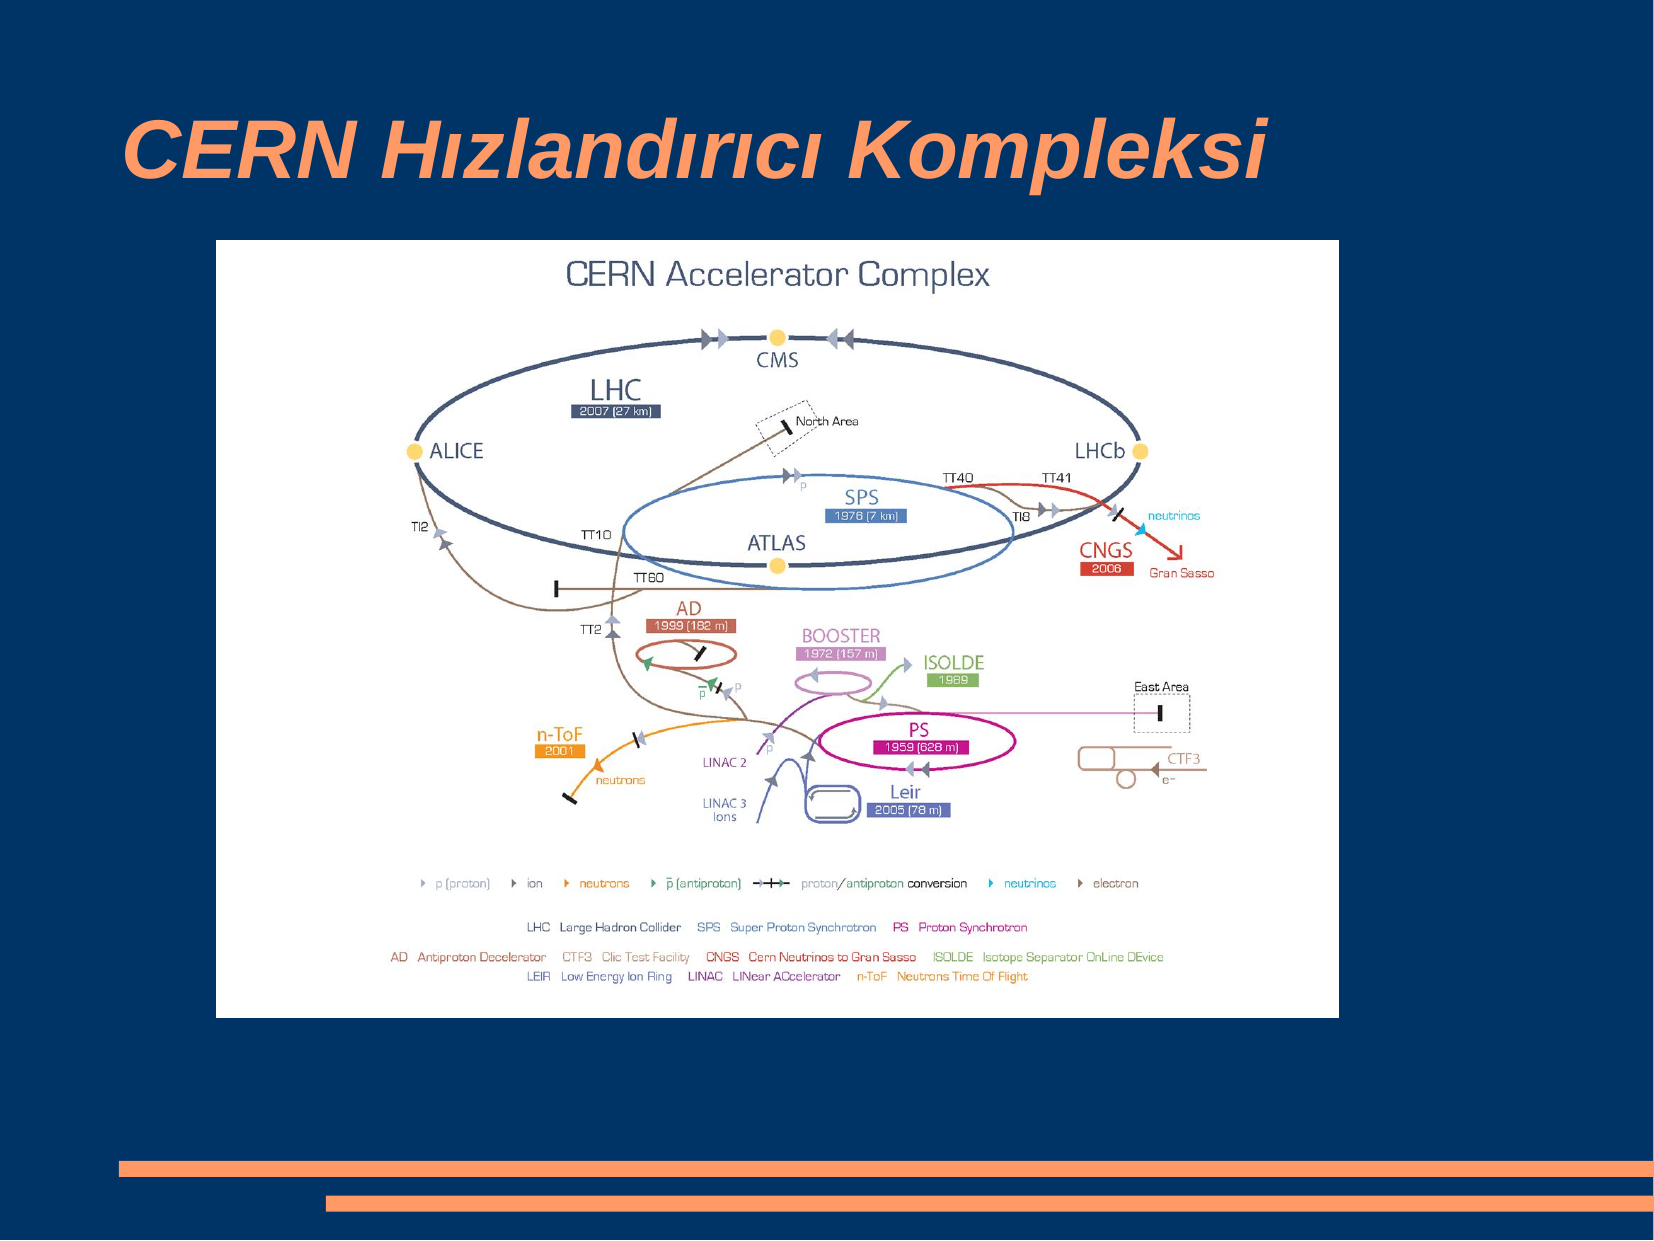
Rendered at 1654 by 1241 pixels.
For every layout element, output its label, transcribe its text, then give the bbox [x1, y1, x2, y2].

title CERN Hızlandırıcı Kompleksi [121, 46, 1534, 254]
chart [135, 240, 1576, 1051]
